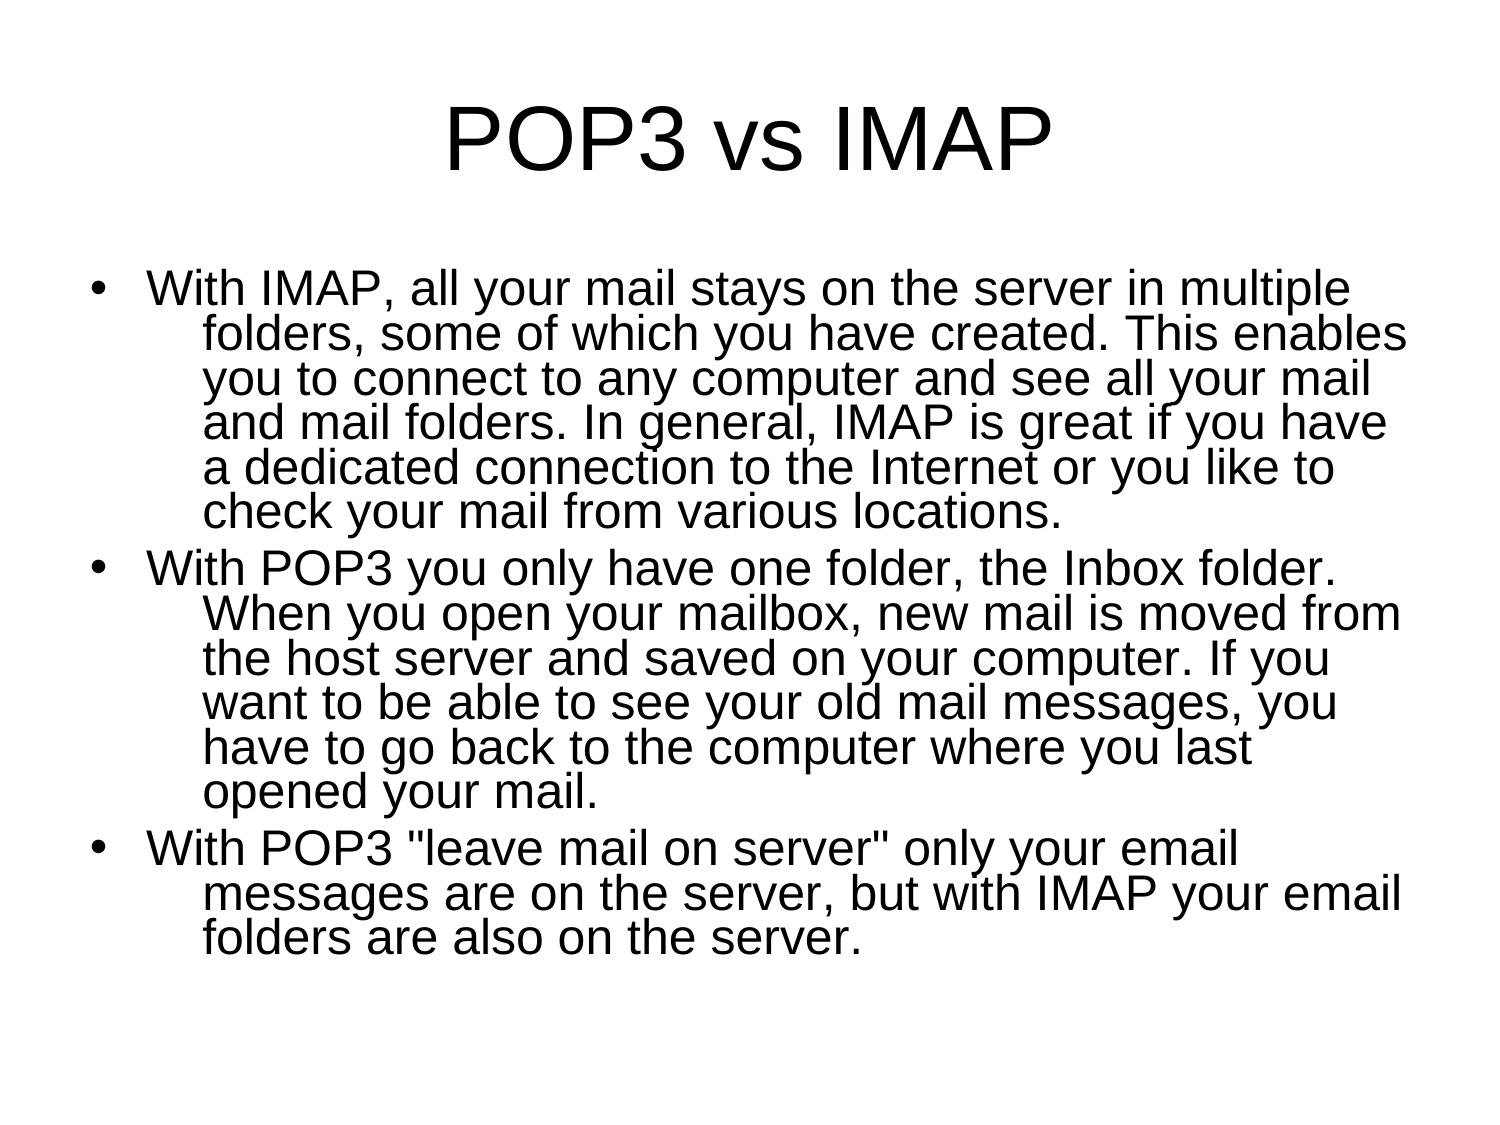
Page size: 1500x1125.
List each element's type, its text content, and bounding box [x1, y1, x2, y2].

list With IMAP, all your mail stays on the server in multiple folders, some of which you have created. This enables you to connect to any computer and see all your mail and mail folders. In general, IMAP is great if you have a dedicated connection to the Internet or you like to check your mail from various locations. With POP3 you only have one folder, the Inbox folder. When you open your mailbox, new mail is moved from the host server and saved on your computer. If you want to be able to see your old mail messages, you have to go back to the computer where you last opened your mail. With POP3 "leave mail on server" only your email messages are on the server, but with IMAP your email folders are also on the server. [75, 262, 1426, 1059]
title POP3 vs IMAP [75, 45, 1426, 233]
